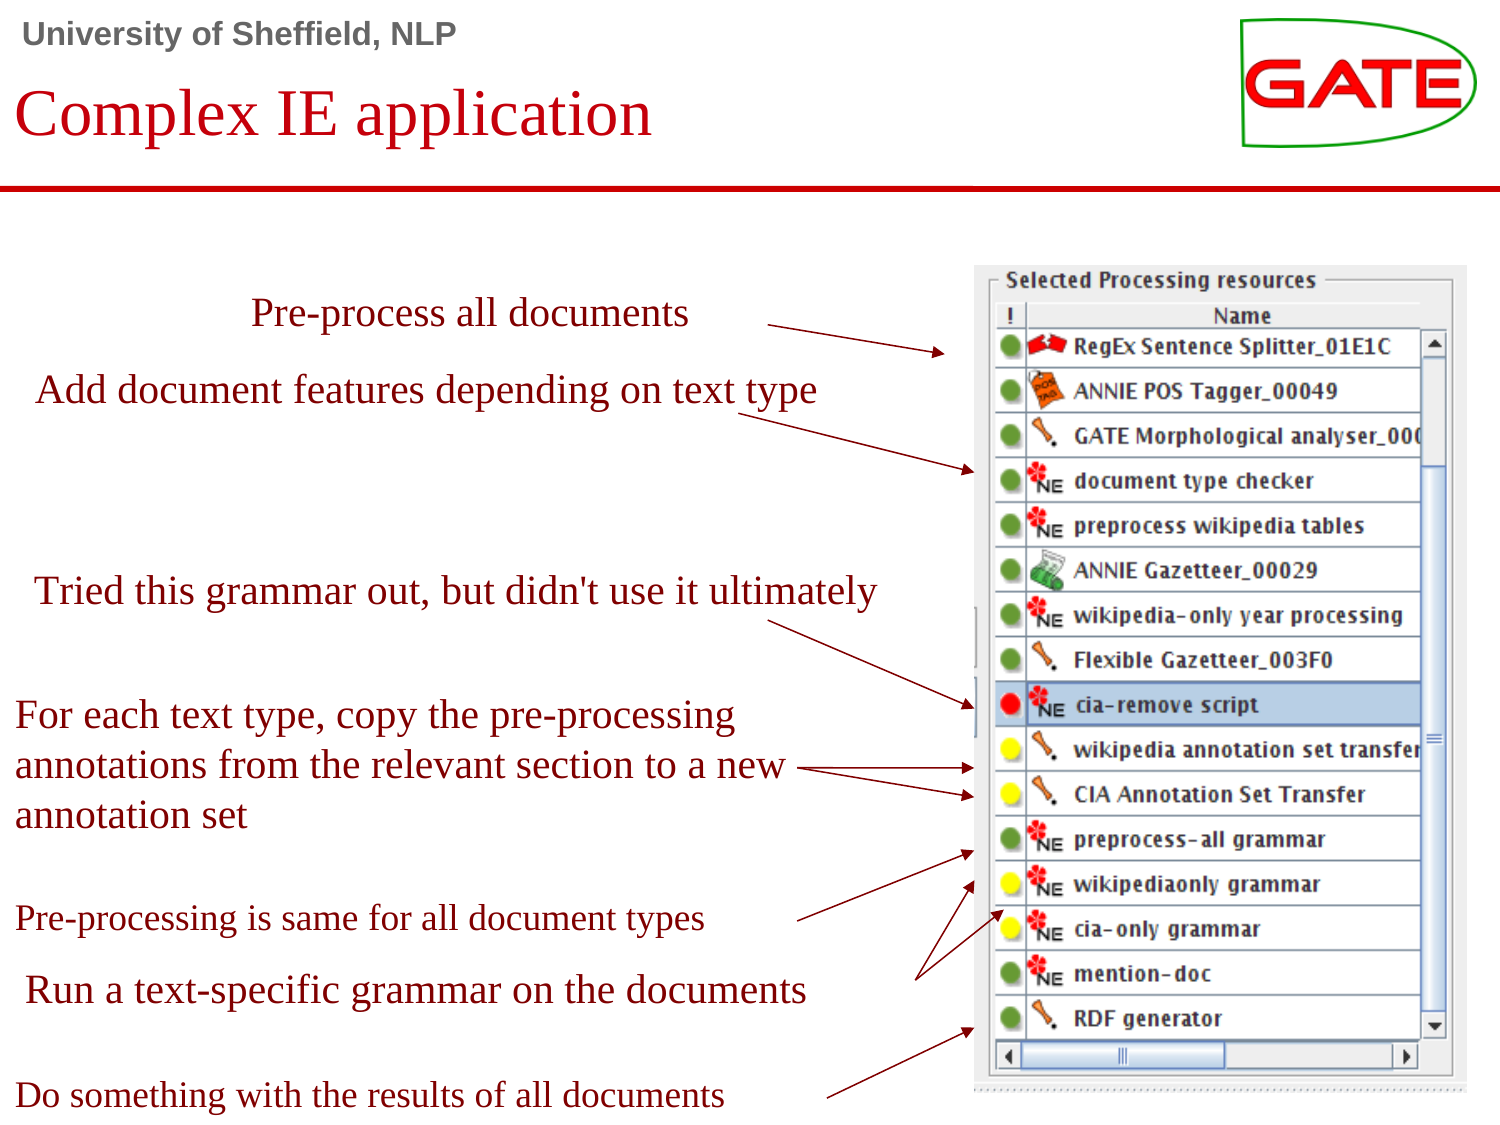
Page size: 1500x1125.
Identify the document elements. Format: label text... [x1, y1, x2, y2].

text_box For each text type, copy the pre-processing annotations from the relevant section to a new annotation set [0, 679, 827, 854]
text_box Run a text-specific grammar on the documents [10, 954, 920, 1020]
text_box Pre-process all documents [236, 277, 827, 343]
picture [974, 265, 1467, 1093]
text_box Tried this grammar out, but didn't use it ultimately [19, 555, 959, 621]
text_box Pre-processing is same for all document types [0, 885, 798, 946]
text_box Do something with the results of all documents [0, 1062, 804, 1123]
picture [1240, 18, 1477, 148]
text_box Add document features depending on text type [20, 354, 916, 420]
title Complex IE application [0, 4, 1240, 214]
